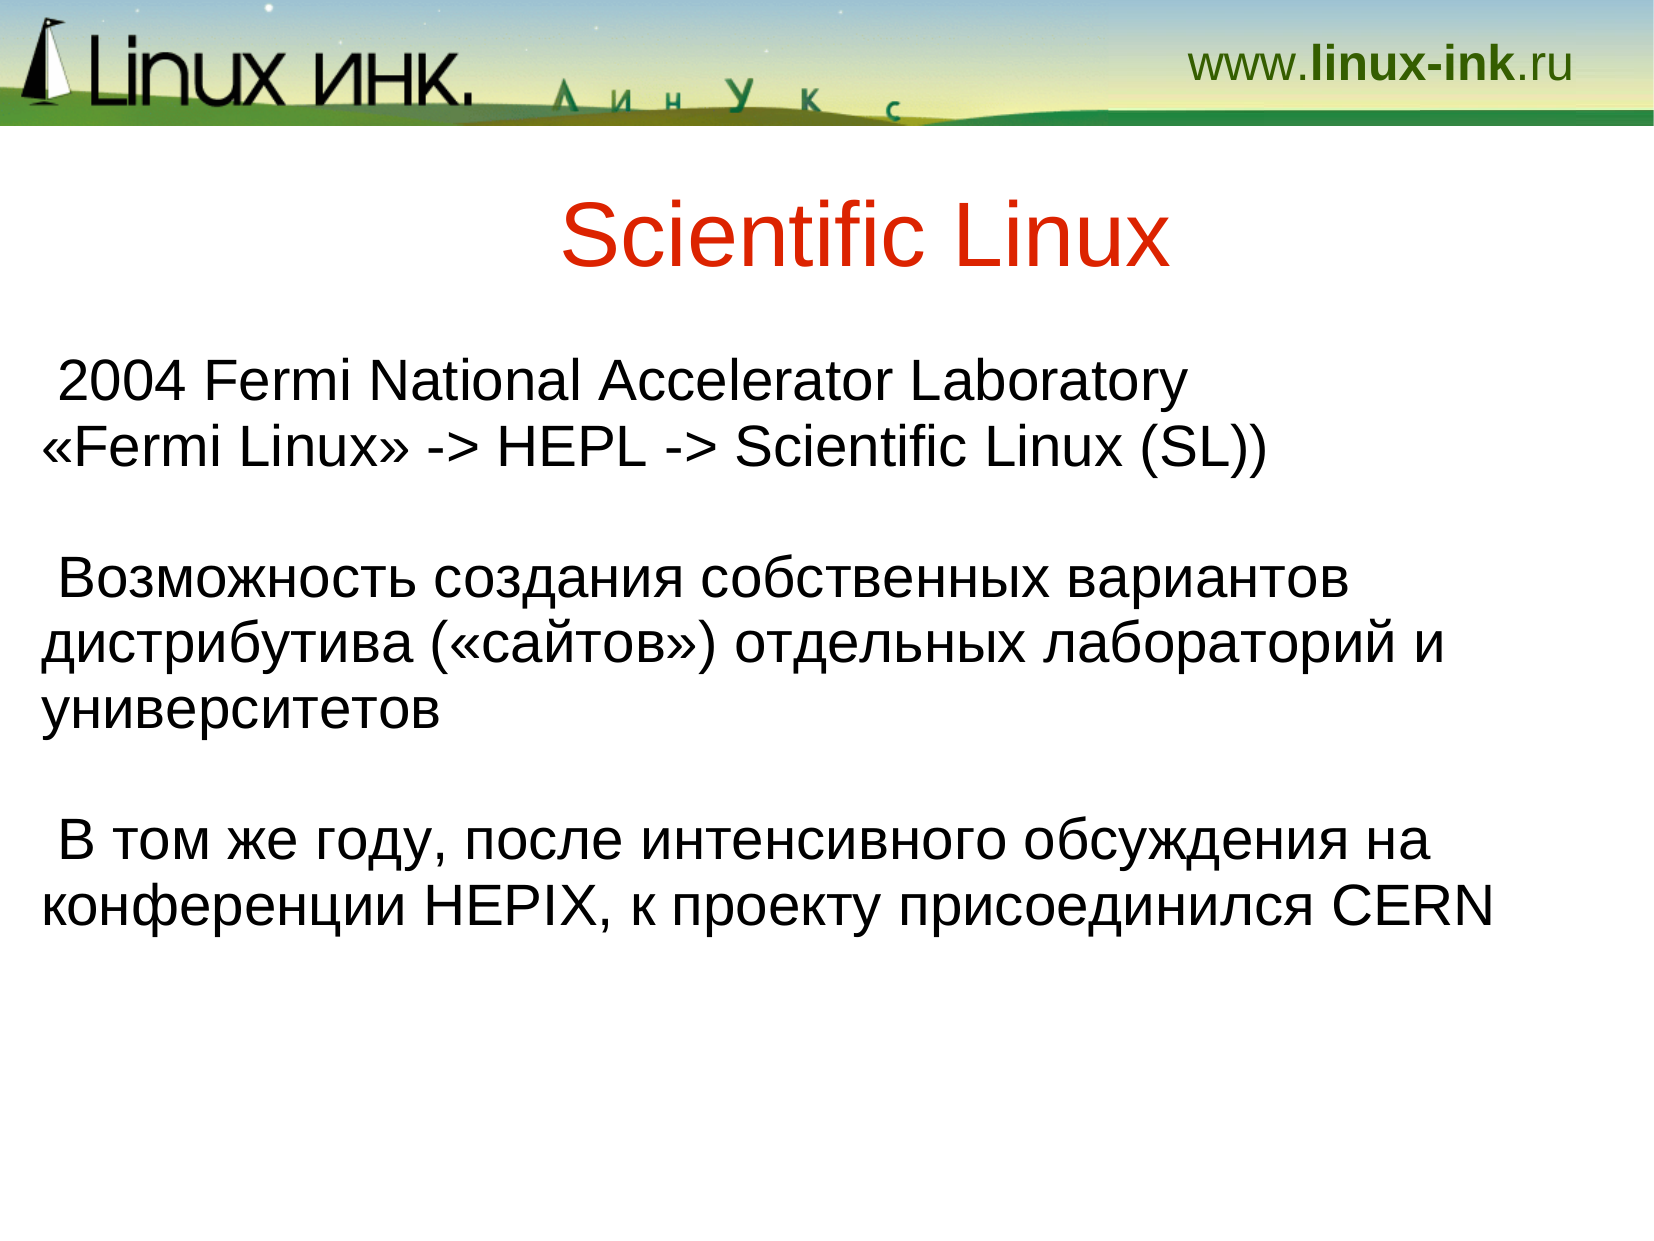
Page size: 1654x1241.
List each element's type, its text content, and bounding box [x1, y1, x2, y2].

text_box Scientific Linux [359, 179, 1373, 291]
text_box 2004 Fermi National Accelerator Laboratory «Fermi Linux» -> HEPL -> Scientific Linux (SL)) Возможность создания собственных вариантов дистрибутива («сайтов») отдельных лабораторий и университетов В том же году, после интенсивного обсуждения на конференции HEPIX, к проекту присоединился CERN [40, 347, 1654, 1220]
picture [0, 0, 1654, 126]
